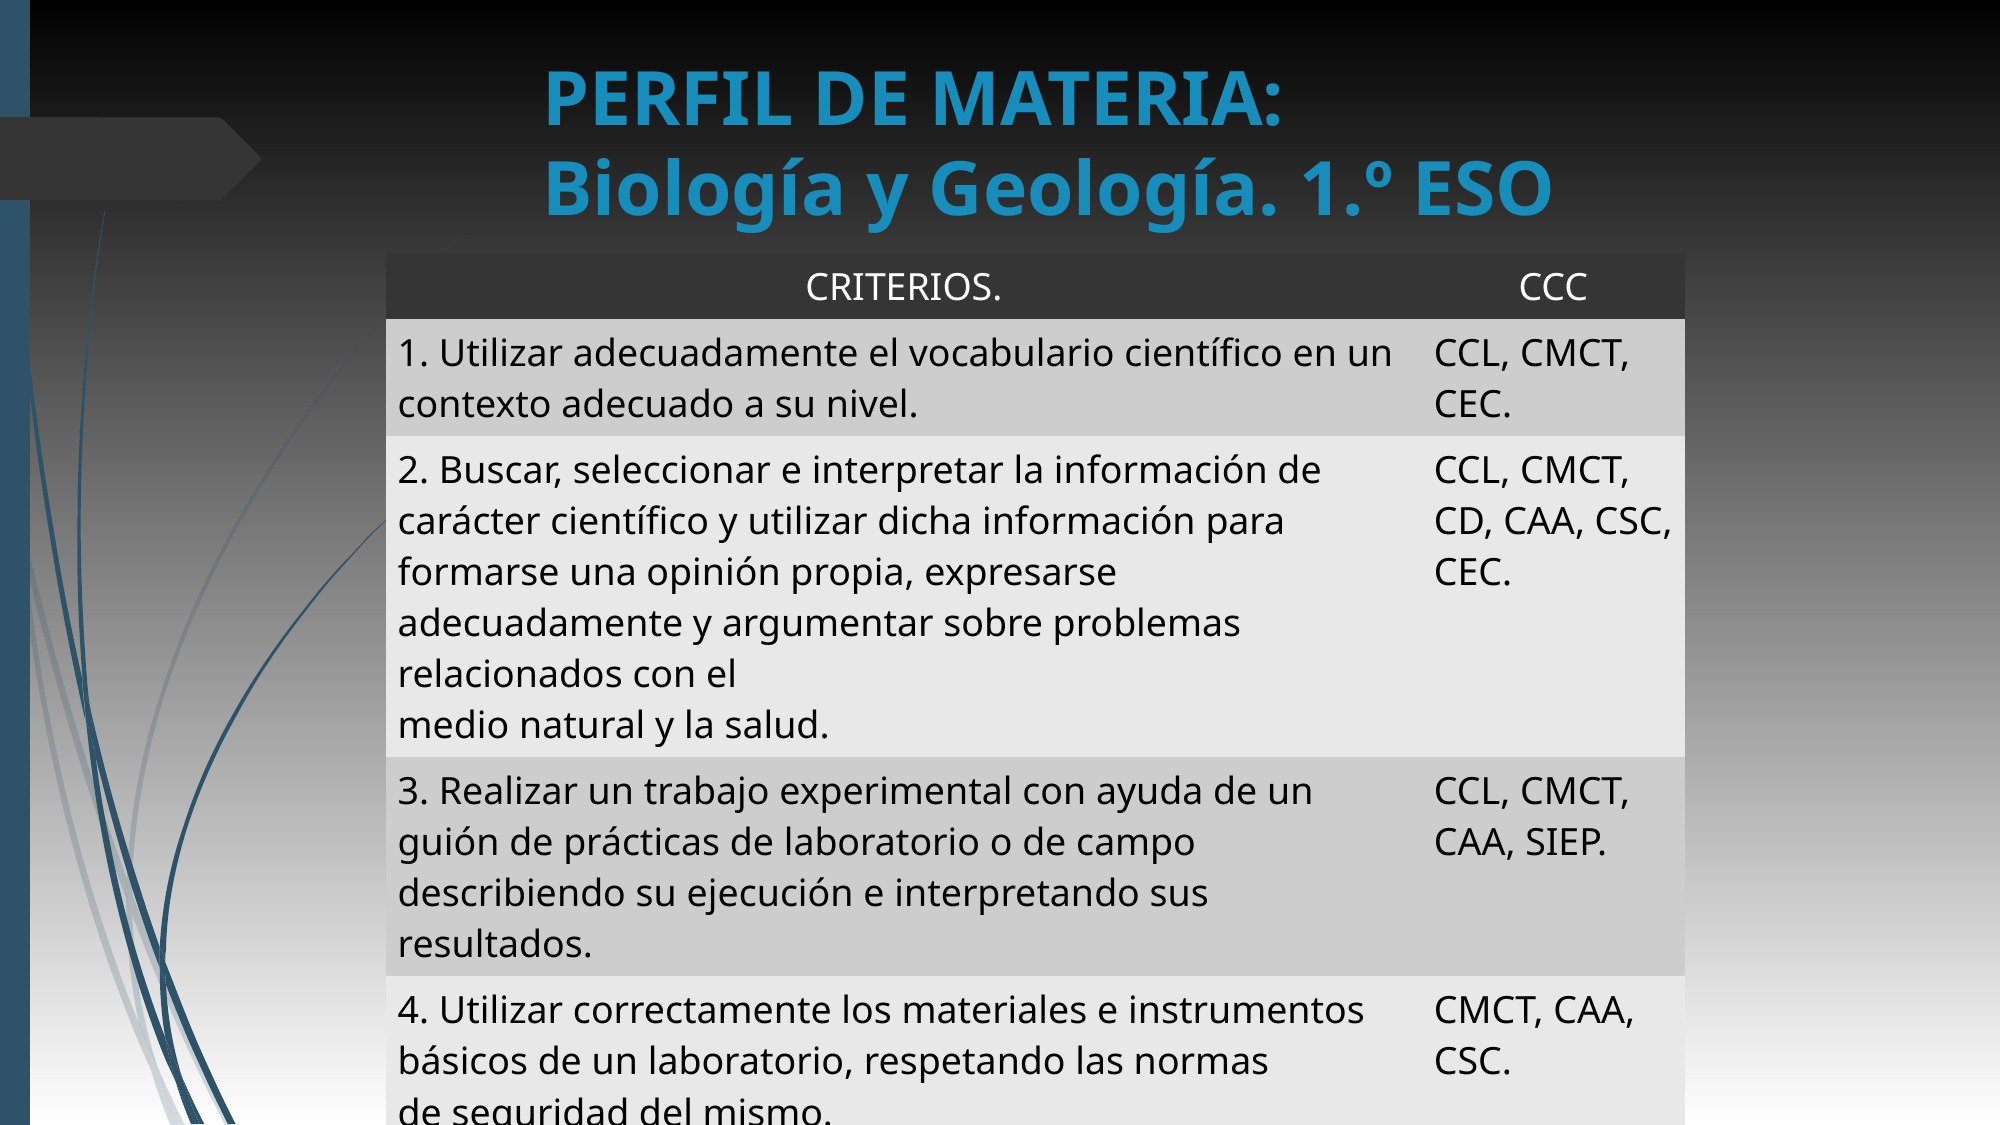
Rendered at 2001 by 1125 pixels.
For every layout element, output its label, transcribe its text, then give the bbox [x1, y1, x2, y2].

table_cell CCL, CMCT, CAA, SIEP. [1422, 757, 1685, 976]
table_cell 1. Utilizar adecuadamente el vocabulario científico en un contexto adecuado a su nivel. [386, 319, 1422, 436]
table_cell CCL, CMCT, CEC. [1422, 319, 1685, 436]
table_header CRITERIOS. [386, 253, 1422, 319]
table_cell 3. Realizar un trabajo experimental con ayuda de un guión de prácticas de laboratorio o de campo describiendo su ejecución e interpretando sus resultados. [386, 757, 1422, 976]
table_cell 4. Utilizar correctamente los materiales e instrumentos básicos de un laboratorio, respetando las normas de seguridad del mismo. [386, 976, 1422, 1125]
table_cell CCL, CMCT, CD, CAA, CSC, CEC. [1422, 436, 1685, 757]
table_cell 2. Buscar, seleccionar e interpretar la información de carácter científico y utilizar dicha información para formarse una opinión propia, expresarse adecuadamente y argumentar sobre problemas relacionados con el medio natural y la salud. [386, 436, 1422, 757]
title PERFIL DE MATERIA: Biología y Geología. 1.º ESO [527, 42, 1609, 253]
table_header CCC [1422, 253, 1685, 319]
table_cell CMCT, CAA, CSC. [1422, 976, 1685, 1125]
